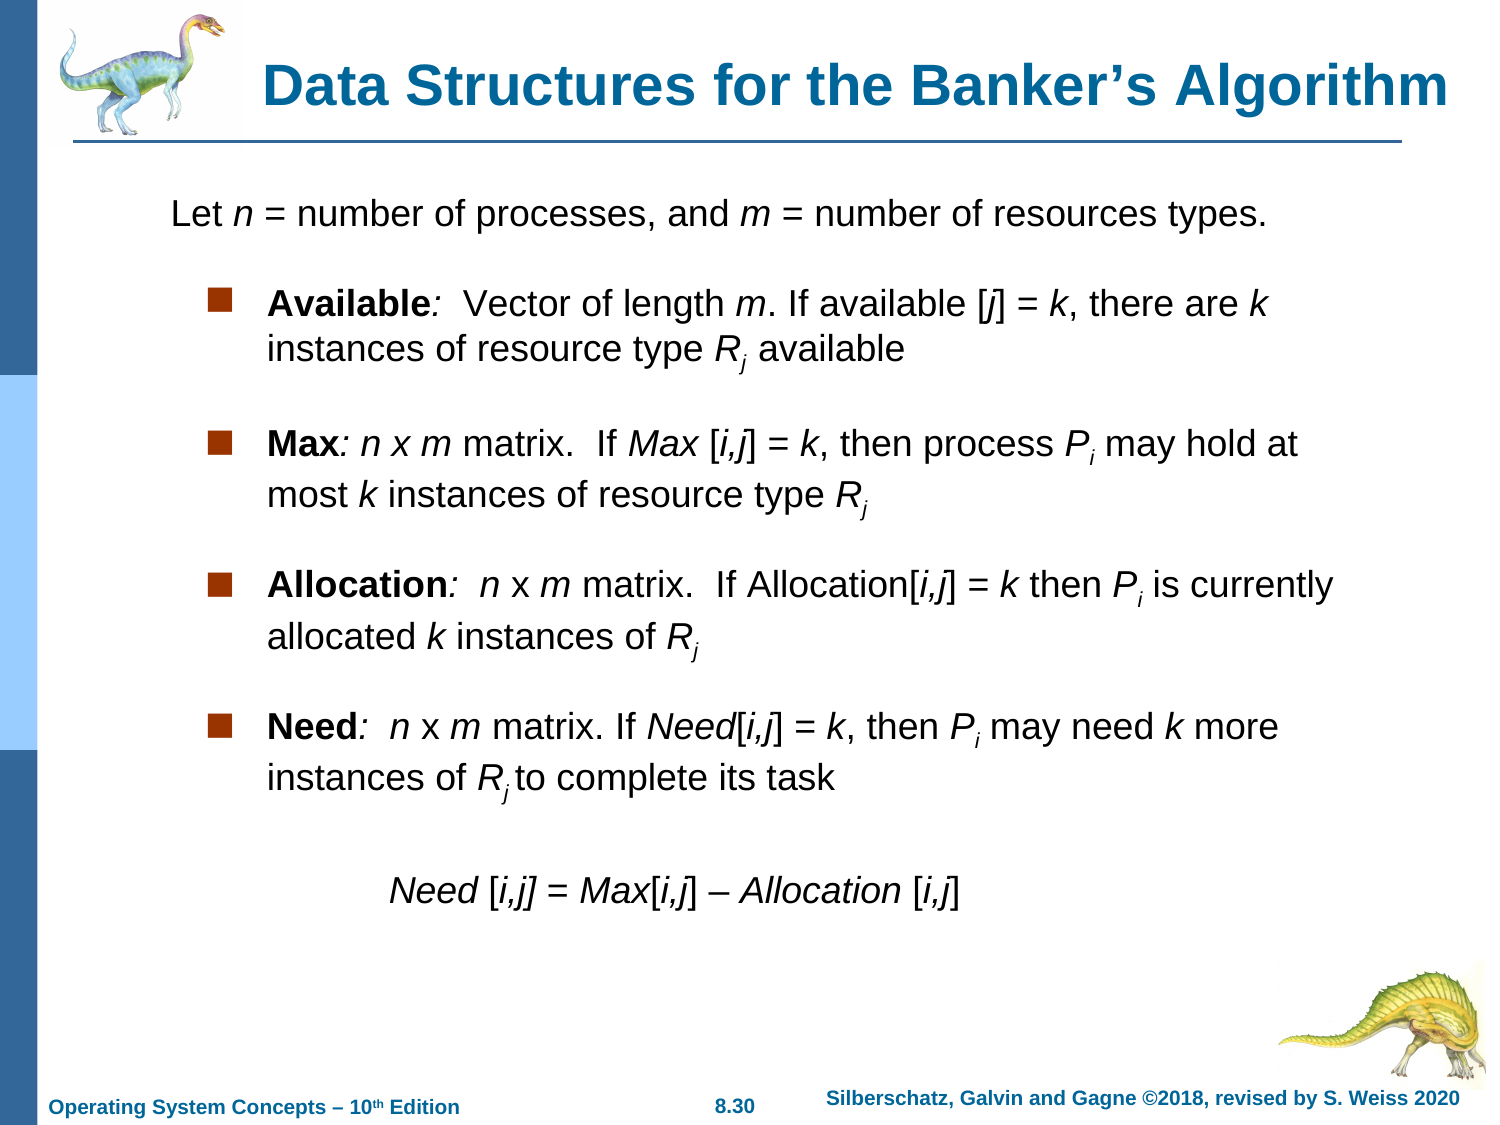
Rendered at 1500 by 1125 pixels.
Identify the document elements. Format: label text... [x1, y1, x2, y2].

title Data Structures for the Banker’s Algorithm [241, 53, 1487, 125]
picture [1275, 959, 1486, 1095]
list Available: Vector of length m. If available [j] = k, there are k instances of resource type Rj available Max: n x m matrix. If Max [i,j] = k, then process Pi may hold at most k instances of resource type Rj Allocation: n x m matrix. If Allocation[i,j] = k then Pi is currently allocated k instances of Rj Need: n x m matrix. If Need[i,j] = k, then Pi may need k more instances of Rj to complete its task Need [i,j] = Max[i,j] – Allocation [i,j] [195, 271, 1405, 992]
text_box Let n = number of processes, and m = number of resources types. [155, 181, 1294, 243]
picture [46, 0, 243, 149]
